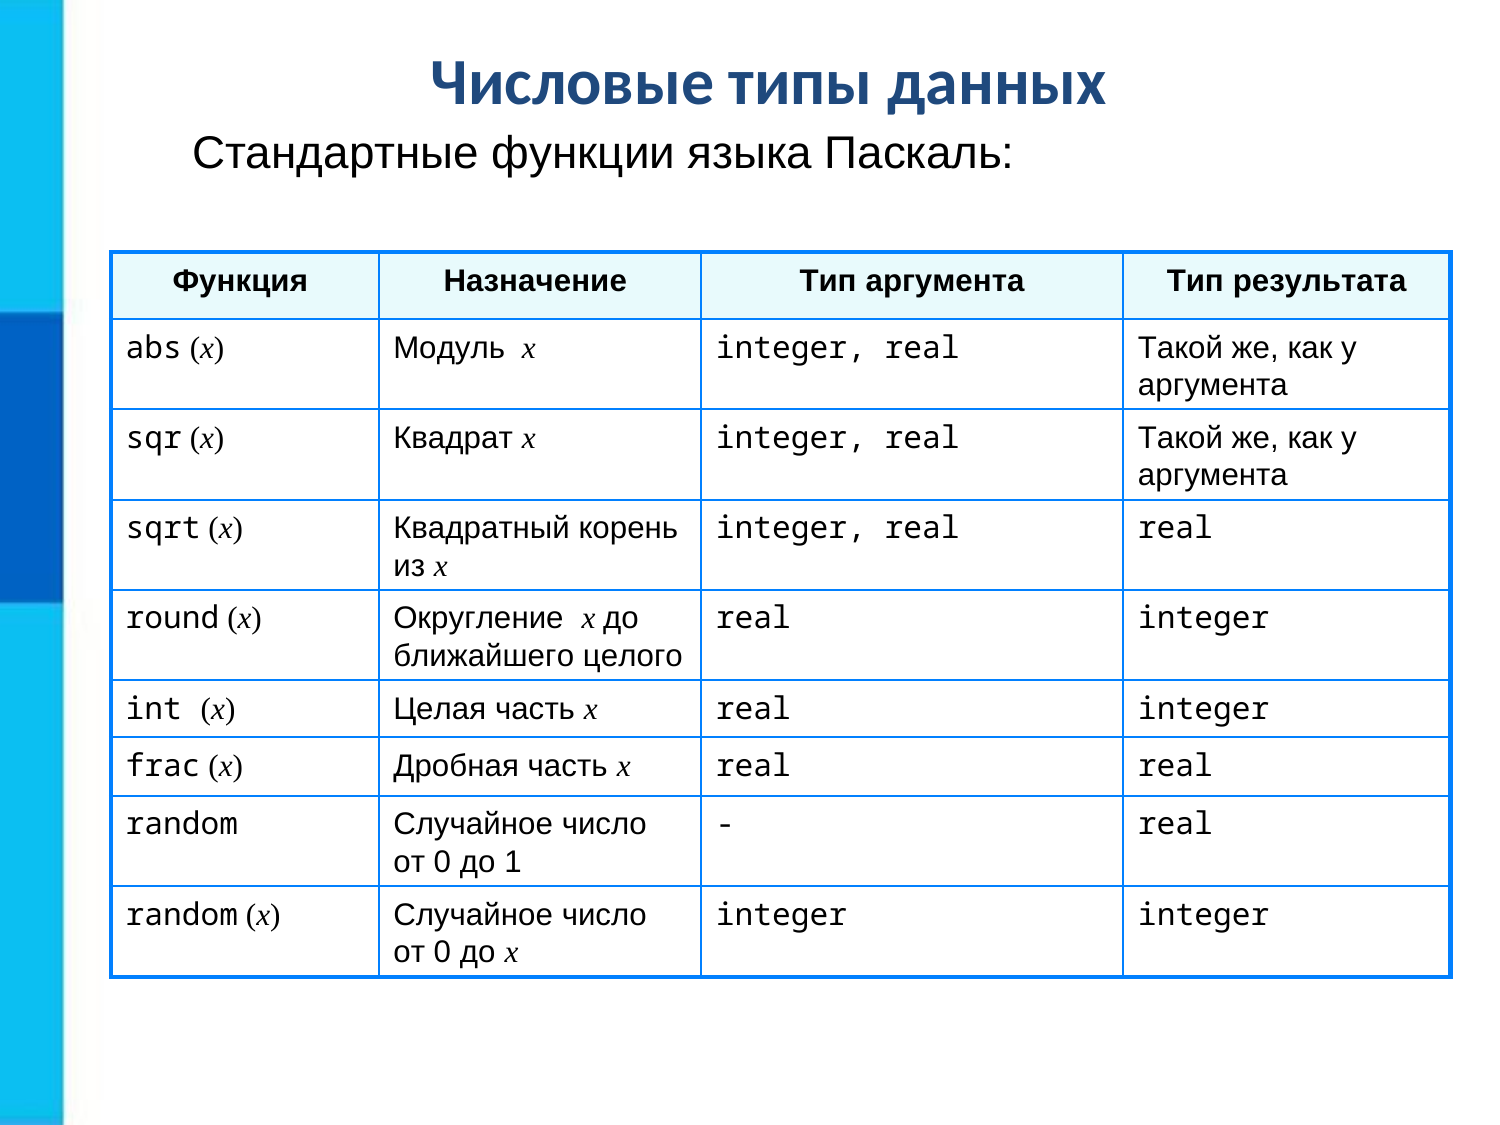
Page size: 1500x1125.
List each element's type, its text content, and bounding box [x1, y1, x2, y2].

table_cell integer, real [702, 410, 1122, 499]
table_cell real [702, 738, 1122, 795]
table_cell Такой же, как у аргумента [1124, 410, 1448, 499]
table_cell frac (x) [113, 738, 378, 795]
table_header Функция [113, 254, 378, 318]
table_cell integer [1124, 887, 1448, 975]
table_cell round (x) [113, 591, 378, 679]
table_cell integer [702, 887, 1122, 975]
table_cell integer, real [702, 501, 1122, 589]
table_cell Дробная часть x [380, 738, 700, 795]
table_cell Такой же, как у аргумента [1124, 320, 1448, 408]
table_cell Квадратный корень из x [380, 501, 700, 589]
table_header Назначение [380, 254, 700, 318]
table_cell integer [1124, 591, 1448, 679]
table_cell integer, real [702, 320, 1122, 408]
table_cell Целая часть x [380, 681, 700, 736]
table_cell - [702, 797, 1122, 885]
table_cell real [1124, 501, 1448, 589]
text_box Стандартные функции языка Паскаль: [117, 125, 1500, 185]
table_cell int (x) [113, 681, 378, 736]
table_cell random (x) [113, 887, 378, 975]
table_cell abs (x) [113, 320, 378, 408]
table_cell integer [1124, 681, 1448, 736]
table_cell Случайное число от 0 до x [380, 887, 700, 975]
table_cell real [1124, 738, 1448, 795]
table_cell Случайное число от 0 до 1 [380, 797, 700, 885]
table_cell random [113, 797, 378, 885]
table_cell sqrt (x) [113, 501, 378, 589]
picture [0, 0, 1500, 1125]
table_cell real [702, 681, 1122, 736]
table_cell real [1124, 797, 1448, 885]
table_cell Квадрат x [380, 410, 700, 499]
table_cell Модуль x [380, 320, 700, 408]
table_cell real [702, 591, 1122, 679]
table_cell Округление х до ближайшего целого [380, 591, 700, 679]
table_header Тип аргумента [702, 254, 1122, 318]
table_header Тип результата [1124, 254, 1448, 318]
table_cell sqr (x) [113, 410, 378, 499]
text_box Числовые типы данных [112, 31, 1425, 126]
